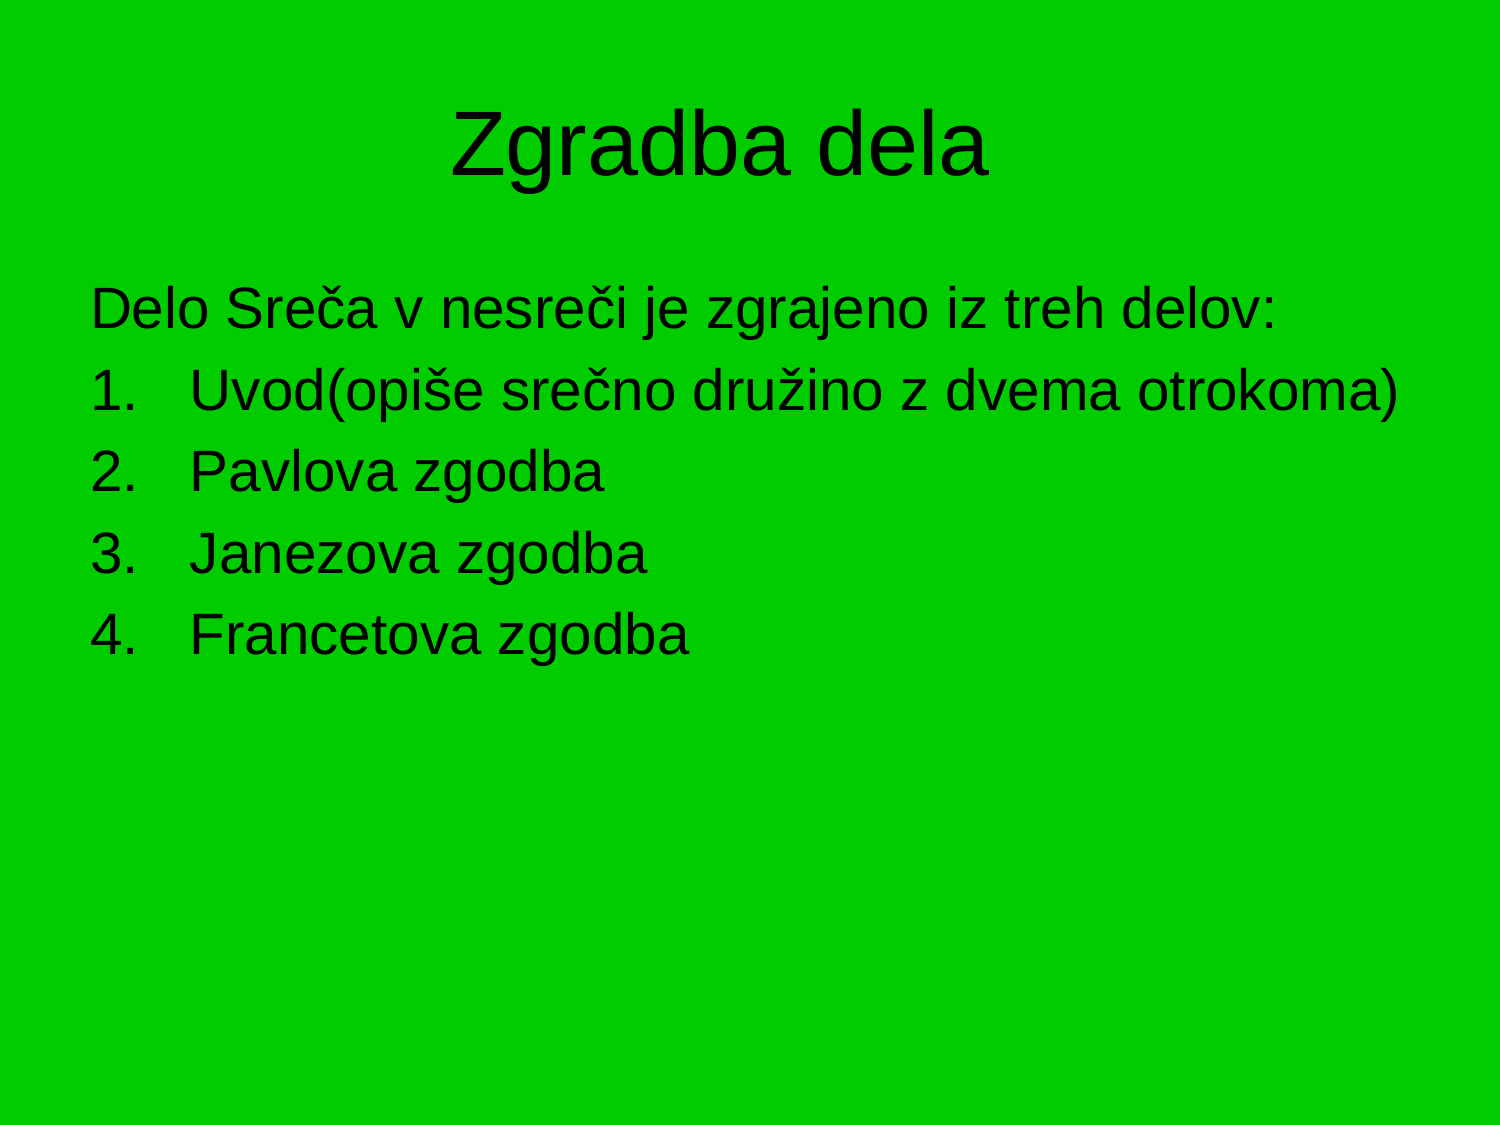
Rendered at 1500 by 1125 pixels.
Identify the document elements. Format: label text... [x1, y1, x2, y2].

list Delo Sreča v nesreči je zgrajeno iz treh delov: Uvod(opiše srečno družino z dvema otrokoma) Pavlova zgodba Janezova zgodba Francetova zgodba [75, 262, 1425, 1005]
title Zgradba dela [75, 45, 1425, 233]
